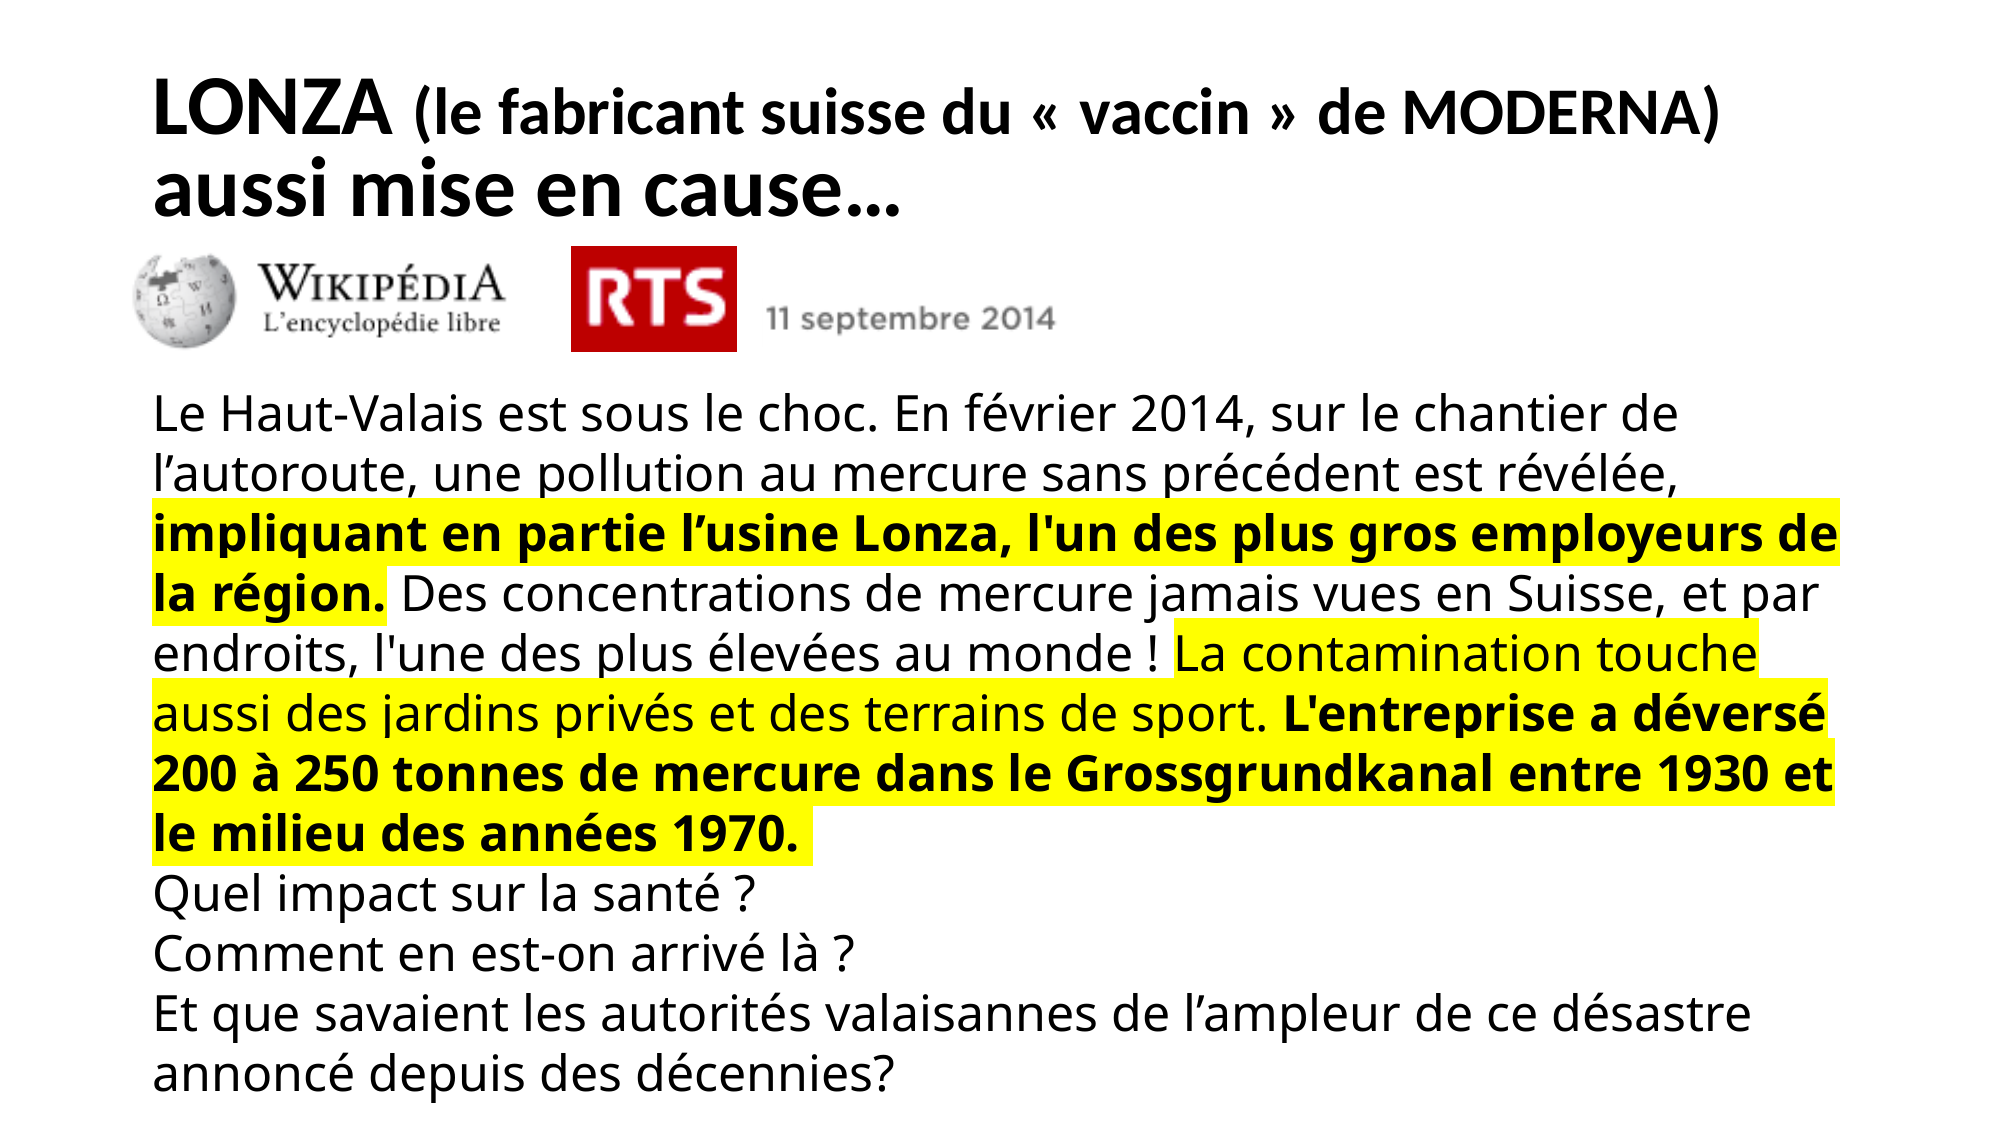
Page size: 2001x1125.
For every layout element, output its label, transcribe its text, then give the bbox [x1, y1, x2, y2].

text_box LONZA (le fabricant suisse du « vaccin » de MODERNA) aussi mise en cause… [137, 59, 1788, 243]
text_box Le Haut-Valais est sous le choc. En février 2014, sur le chantier de l’autoroute, une pollution au mercure sans précédent est révélée, impliquant en partie l’usine Lonza, l'un des plus gros employeurs de la région. Des concentrations de mercure jamais vues en Suisse, et par endroits, l'une des plus élevées au monde ! La contamination touche aussi des jardins privés et des terrains de sport. L'entreprise a déversé 200 à 250 tonnes de mercure dans le Grossgrundkanal entre 1930 et le milieu des années 1970. Quel impact sur la santé ? Comment en est-on arrivé là ? Et que savaient les autorités valaisannes de l’ampleur de ce désastre annoncé depuis des décennies? [137, 374, 1891, 1109]
picture [108, 235, 521, 363]
picture [761, 298, 1076, 347]
picture [571, 246, 737, 352]
